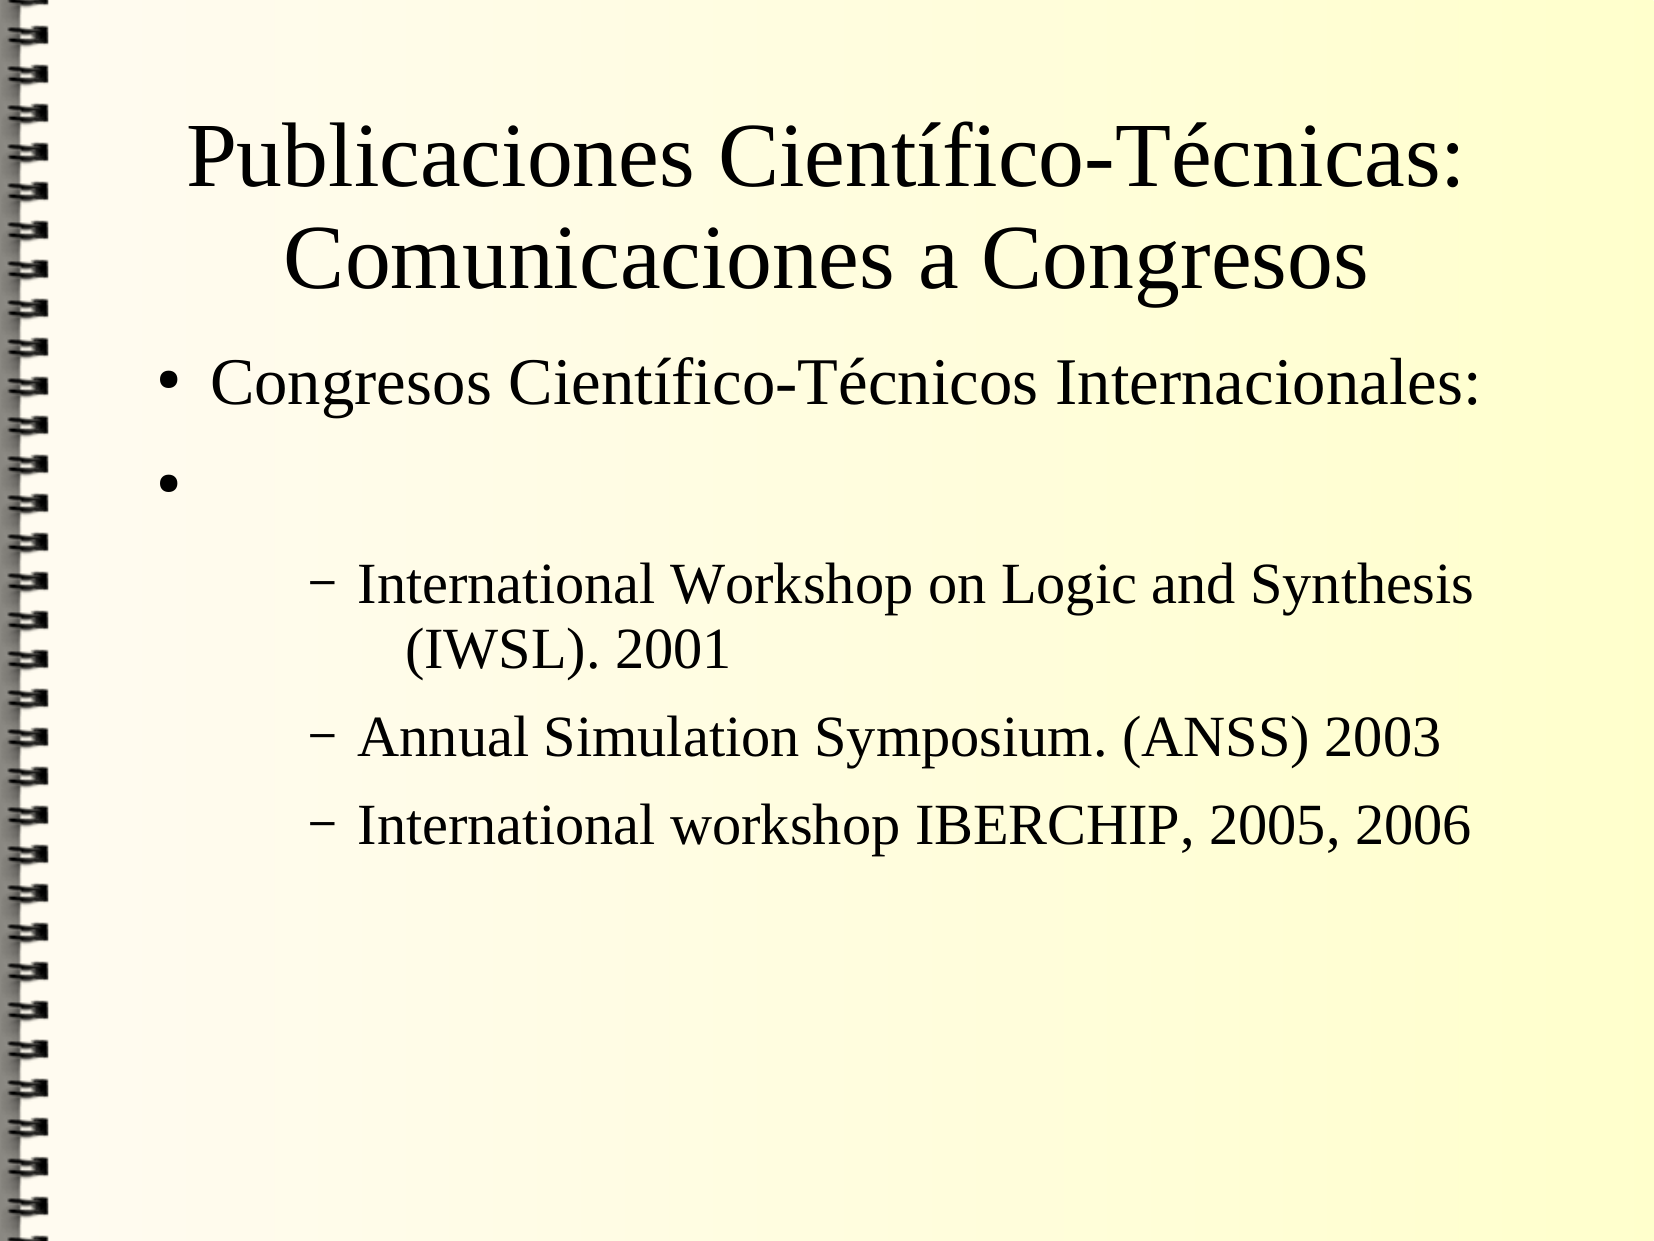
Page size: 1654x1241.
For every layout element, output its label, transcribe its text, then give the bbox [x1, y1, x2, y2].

title Publicaciones Científico-Técnicas: Comunicaciones a Congresos [121, 102, 1534, 311]
picture [0, 0, 1654, 1241]
list Congresos Científico-Técnicos Internacionales: International Workshop on Logic and Synthesis (IWSL). 2001 Annual Simulation Symposium. (ANSS) 2003 International workshop IBERCHIP, 2005, 2006 [121, 344, 1534, 1127]
